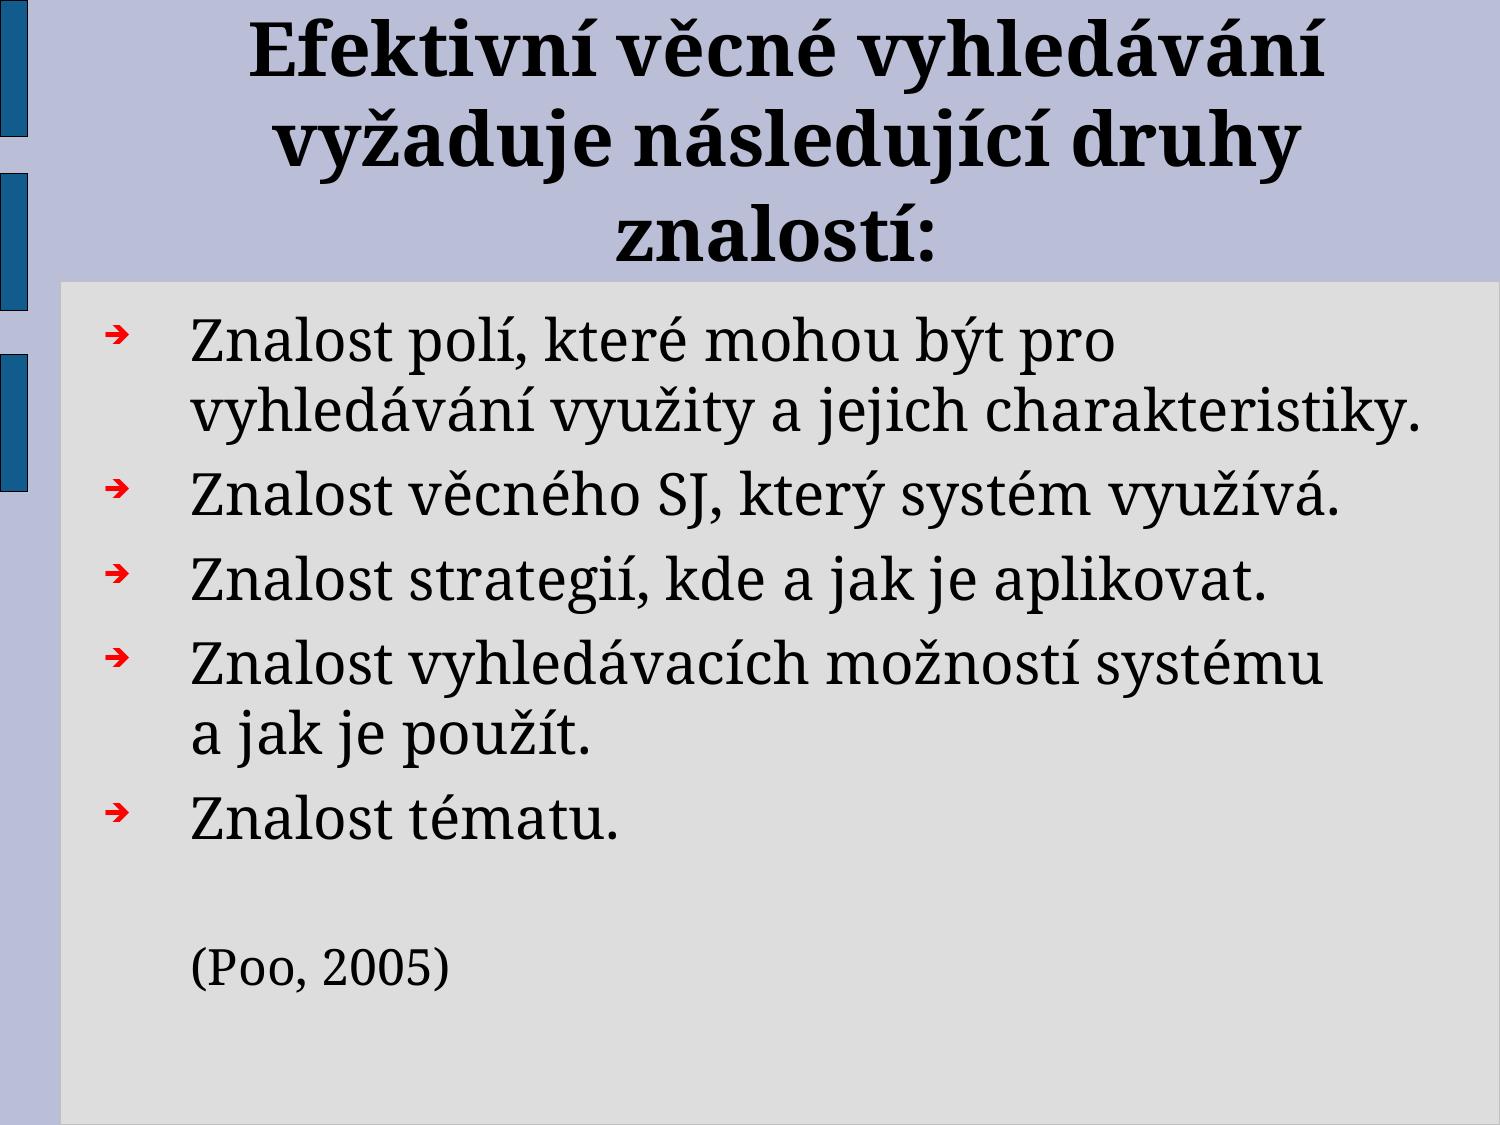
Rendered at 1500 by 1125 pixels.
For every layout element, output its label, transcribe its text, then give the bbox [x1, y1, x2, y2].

title Efektivní věcné vyhledávání vyžaduje následující druhy znalostí: [150, 0, 1426, 285]
list Znalost polí, které mohou být pro vyhledávání využity a jejich charakteristiky. Znalost věcného SJ, který systém využívá. Znalost strategií, kde a jak je aplikovat. Znalost vyhledávacích možností systému a jak je použít. Znalost tématu. (Poo, 2005) [88, 295, 1477, 1067]
